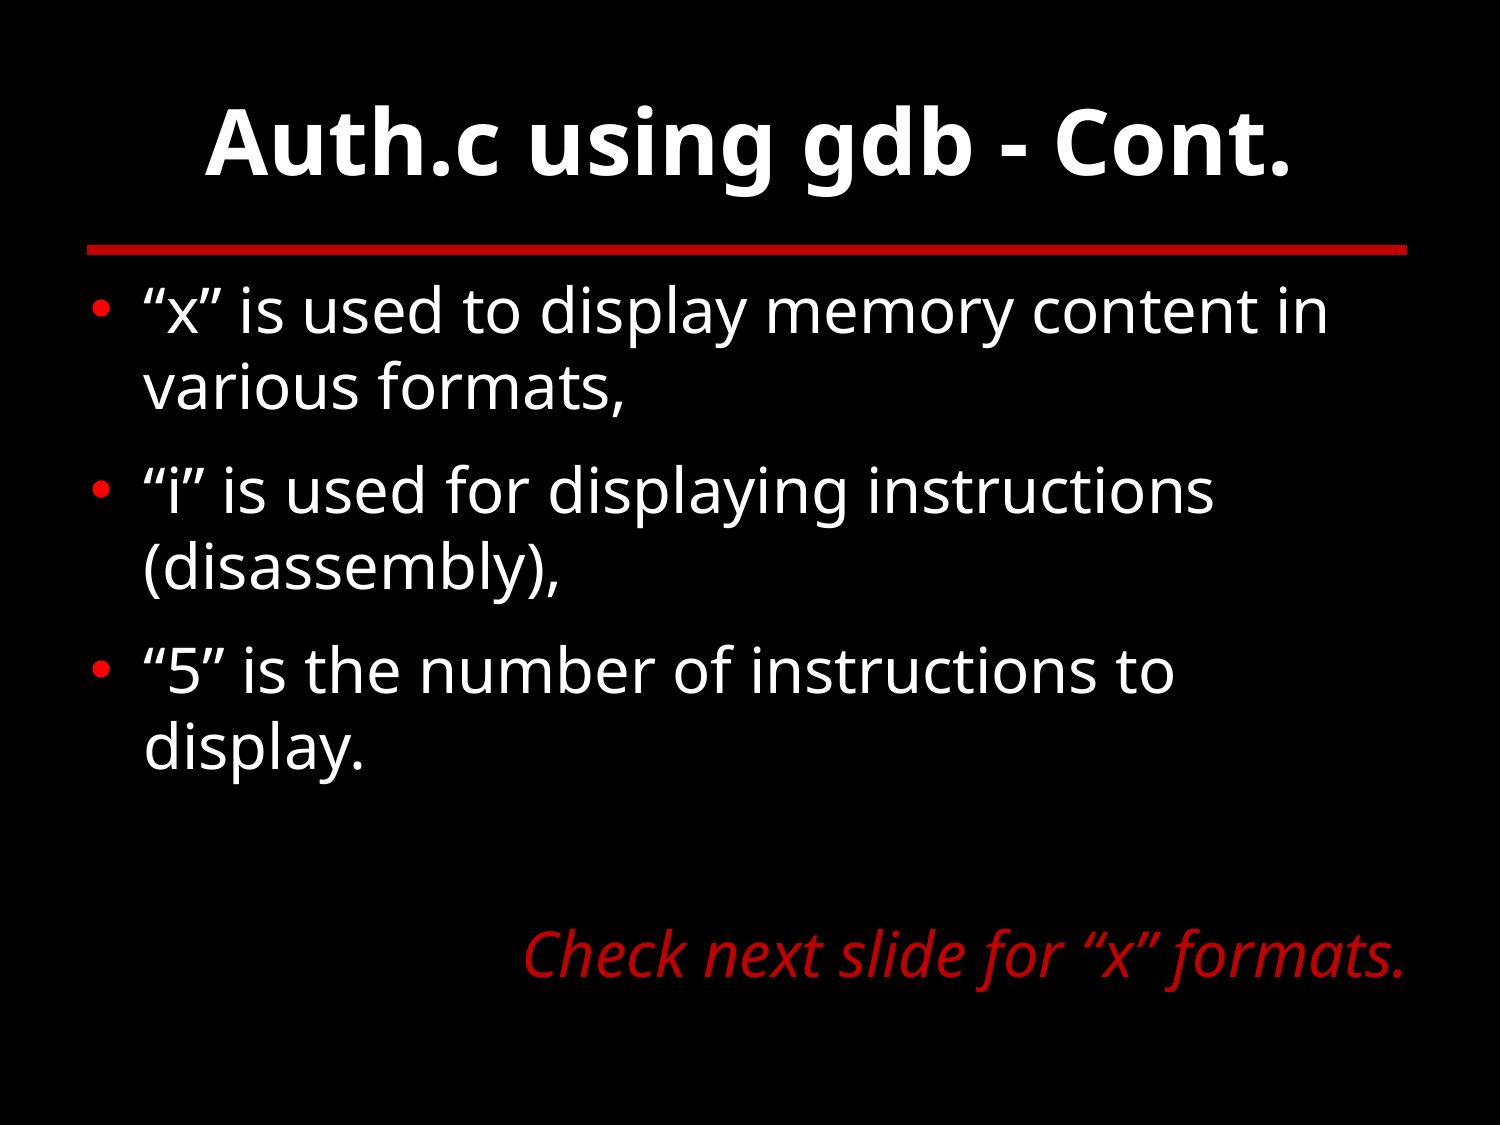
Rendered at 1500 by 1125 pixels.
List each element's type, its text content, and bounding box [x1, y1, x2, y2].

title Auth.c using gdb - Cont. [75, 45, 1425, 233]
list “x” is used to display memory content in various formats, “i” is used for displaying instructions (disassembly), “5” is the number of instructions to display. Check next slide for “x” formats. [75, 262, 1425, 1005]
